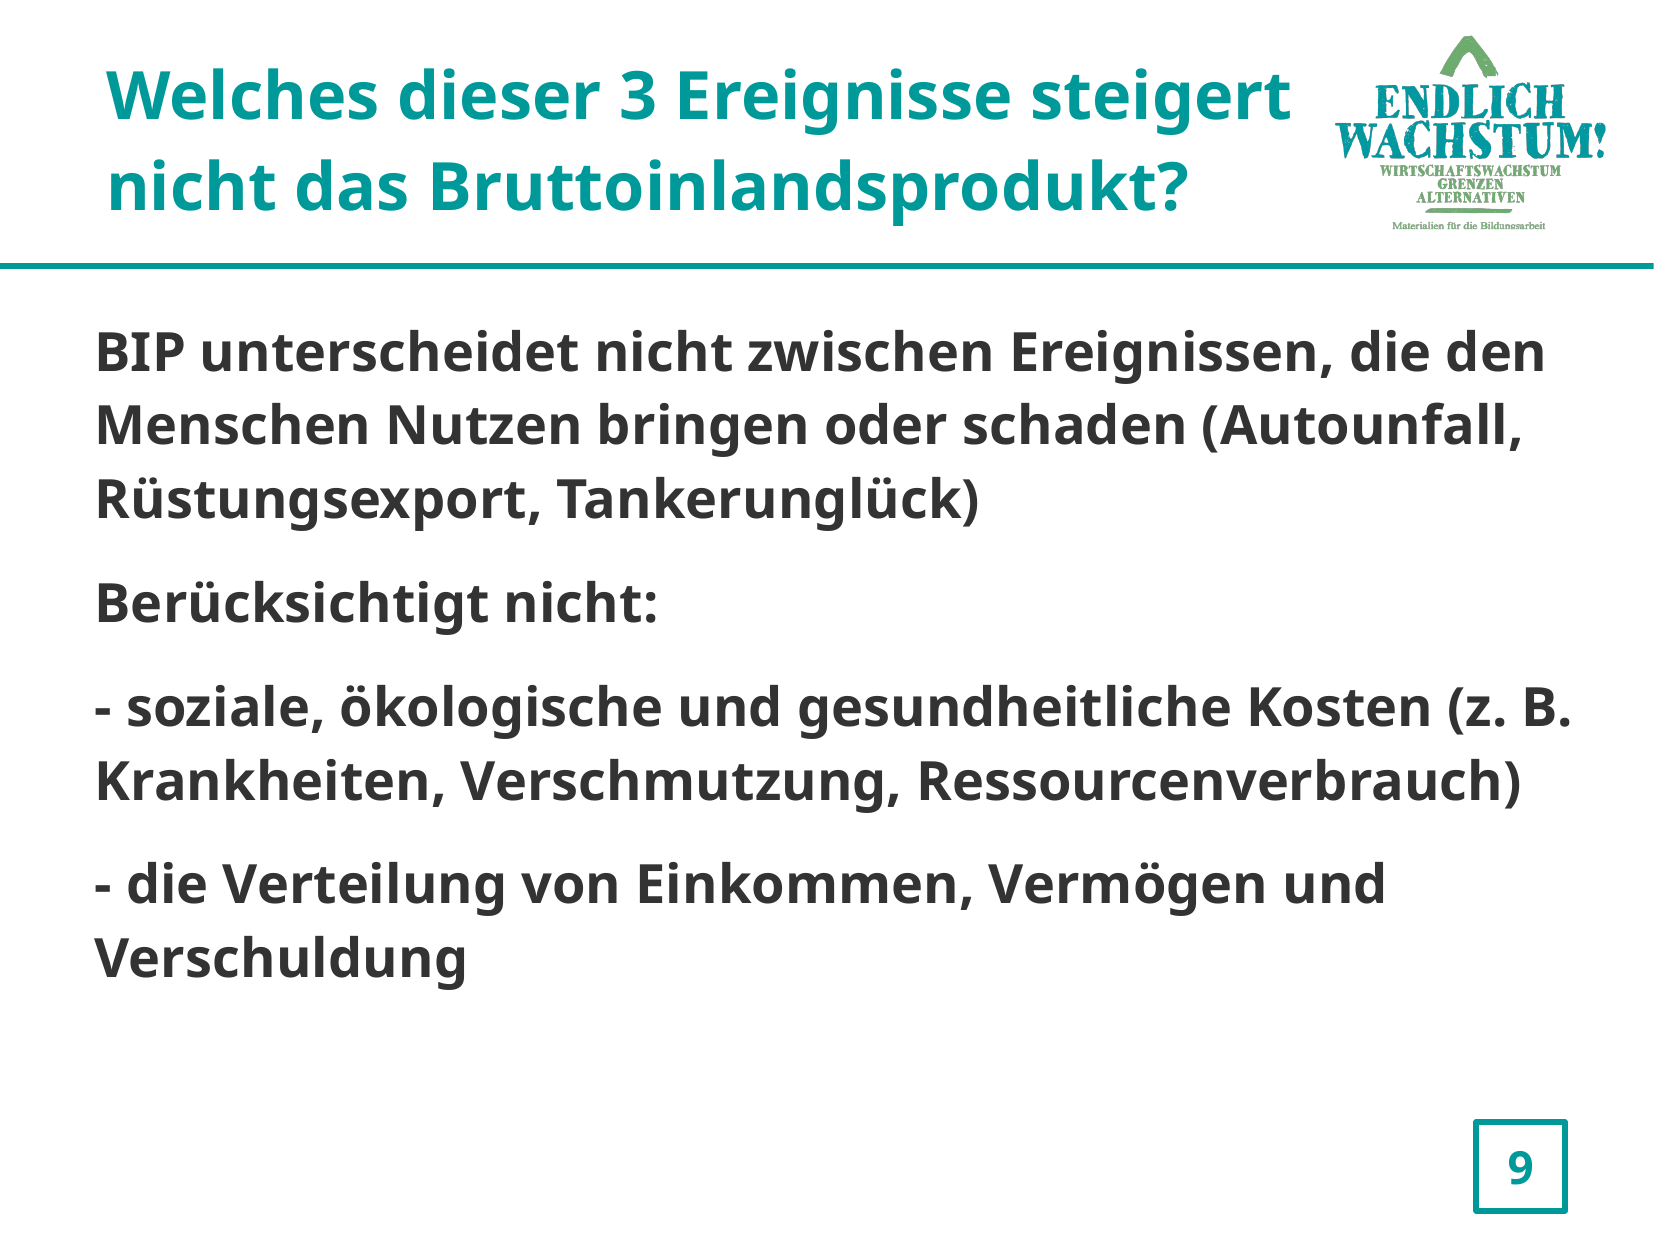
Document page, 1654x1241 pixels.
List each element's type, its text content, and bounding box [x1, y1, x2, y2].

title Welches dieser 3 Ereignisse steigert nicht das Bruttoinlandsprodukt? [106, 22, 1323, 256]
list BIP unterscheidet nicht zwischen Ereignissen, die den Menschen Nutzen bringen oder schaden (Autounfall, Rüstungsexport, Tankerunglück) Berücksichtigt nicht: - soziale, ökologische und gesundheitliche Kosten (z. B. Krankheiten, Verschmutzung, Ressourcenverbrauch) - die Verteilung von Einkommen, Vermögen und Verschuldung [94, 312, 1583, 1229]
picture [1334, 35, 1607, 231]
